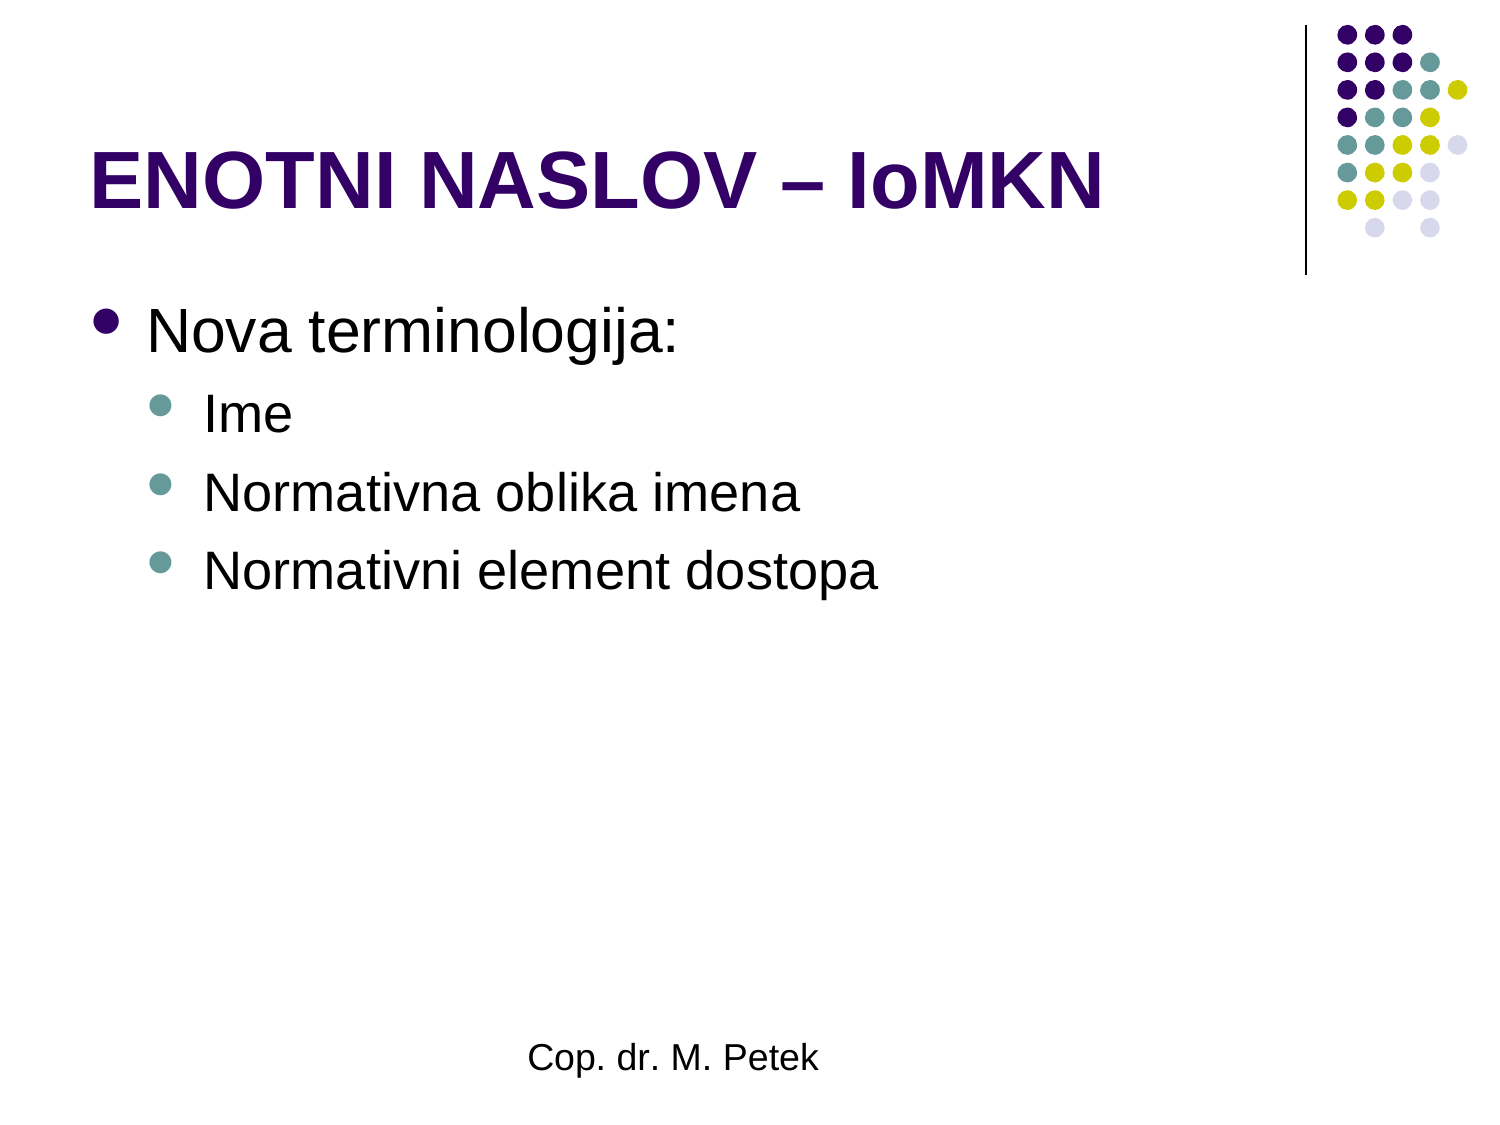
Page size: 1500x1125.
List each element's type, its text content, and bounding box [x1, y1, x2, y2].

list Nova terminologija: Ime Normativna oblika imena Normativni element dostopa [75, 282, 1426, 1006]
title ENOTNI NASLOV – IoMKN [74, 20, 1313, 233]
